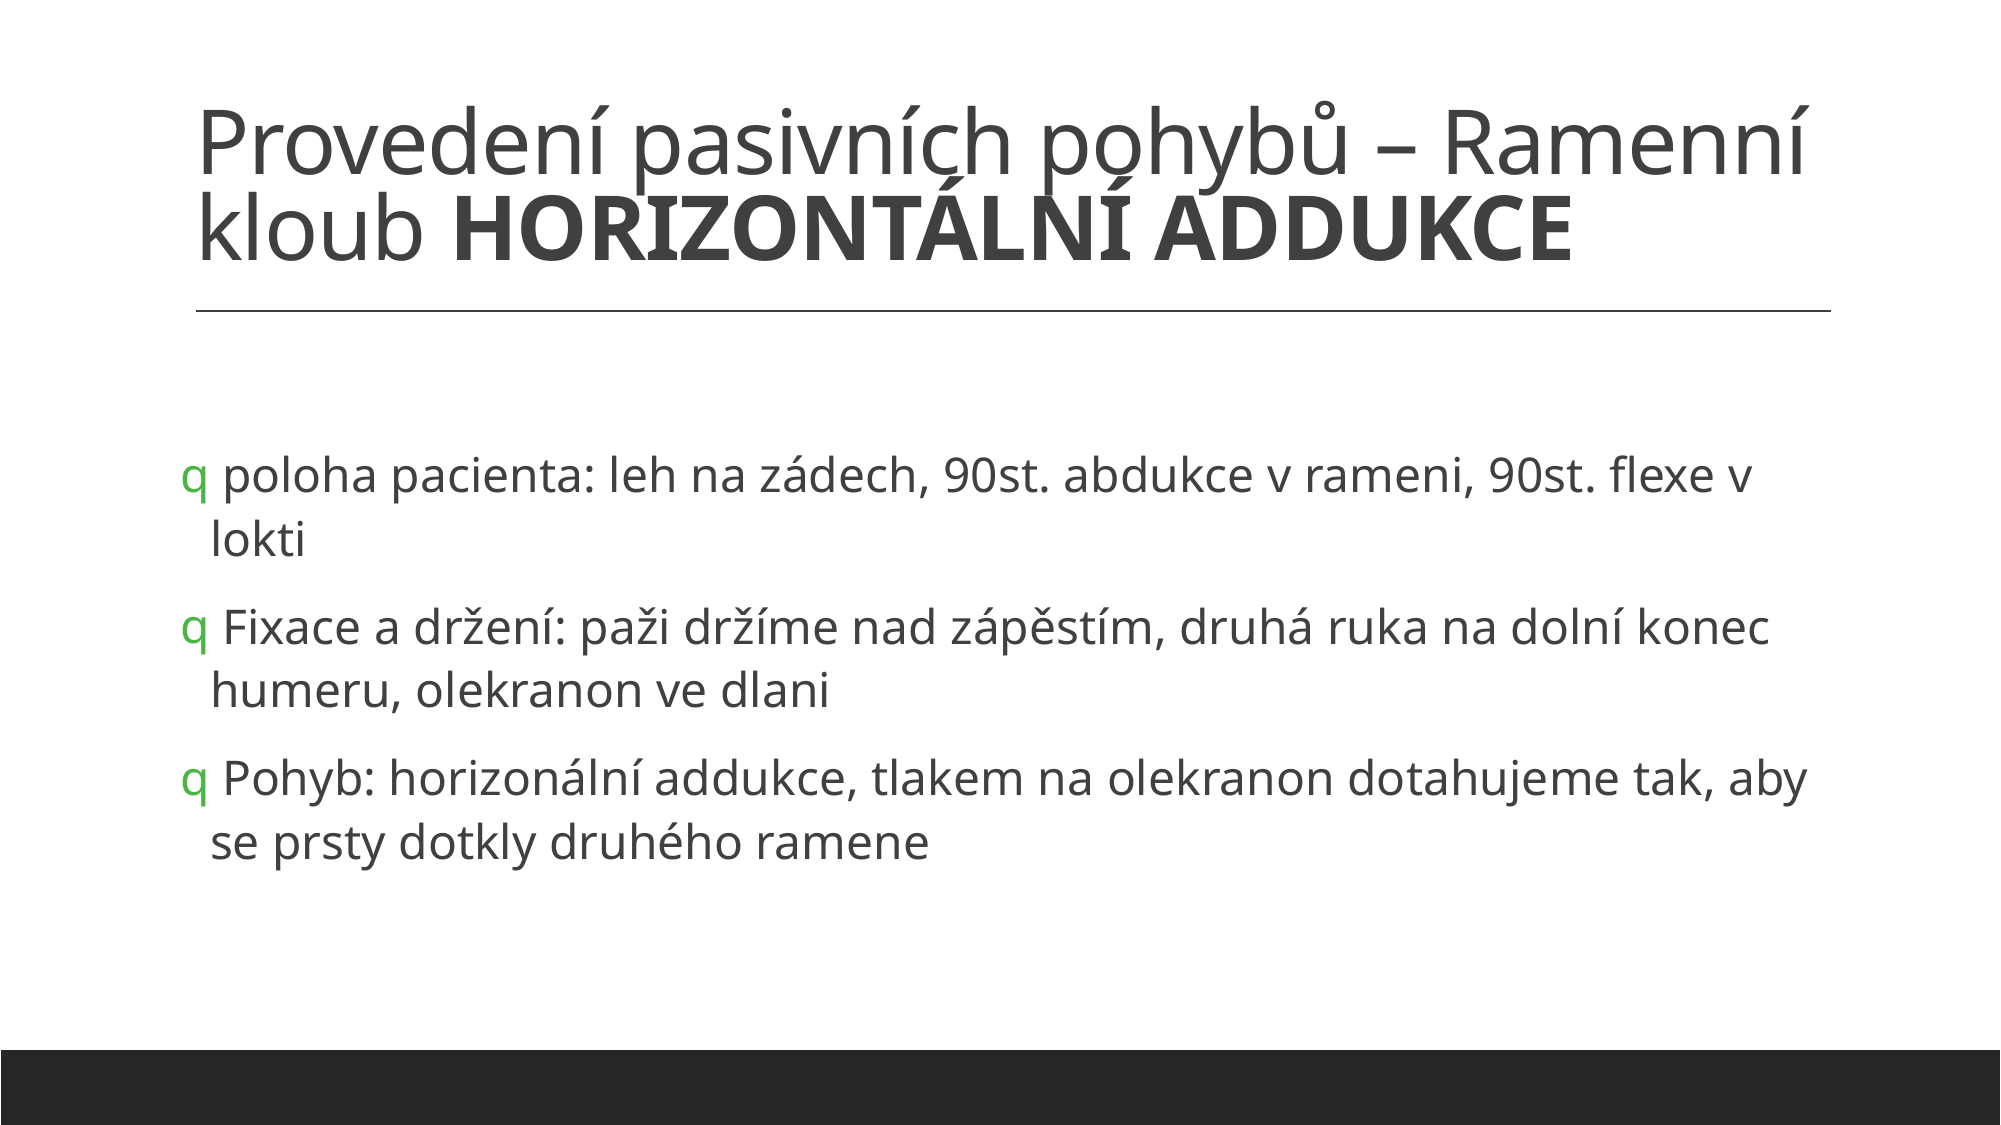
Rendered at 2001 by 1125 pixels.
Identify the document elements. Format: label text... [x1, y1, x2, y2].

list poloha pacienta: leh na zádech, 90st. abdukce v rameni, 90st. flexe v lokti Fixace a držení: paži držíme nad zápěstím, druhá ruka na dolní konec humeru, olekranon ve dlani Pohyb: horizonální addukce, tlakem na olekranon dotahujeme tak, aby se prsty dotkly druhého ramene [180, 431, 1831, 963]
title Provedení pasivních pohybů – Ramenní kloub HORIZONTÁLNÍ ADDUKCE [180, 91, 1831, 286]
